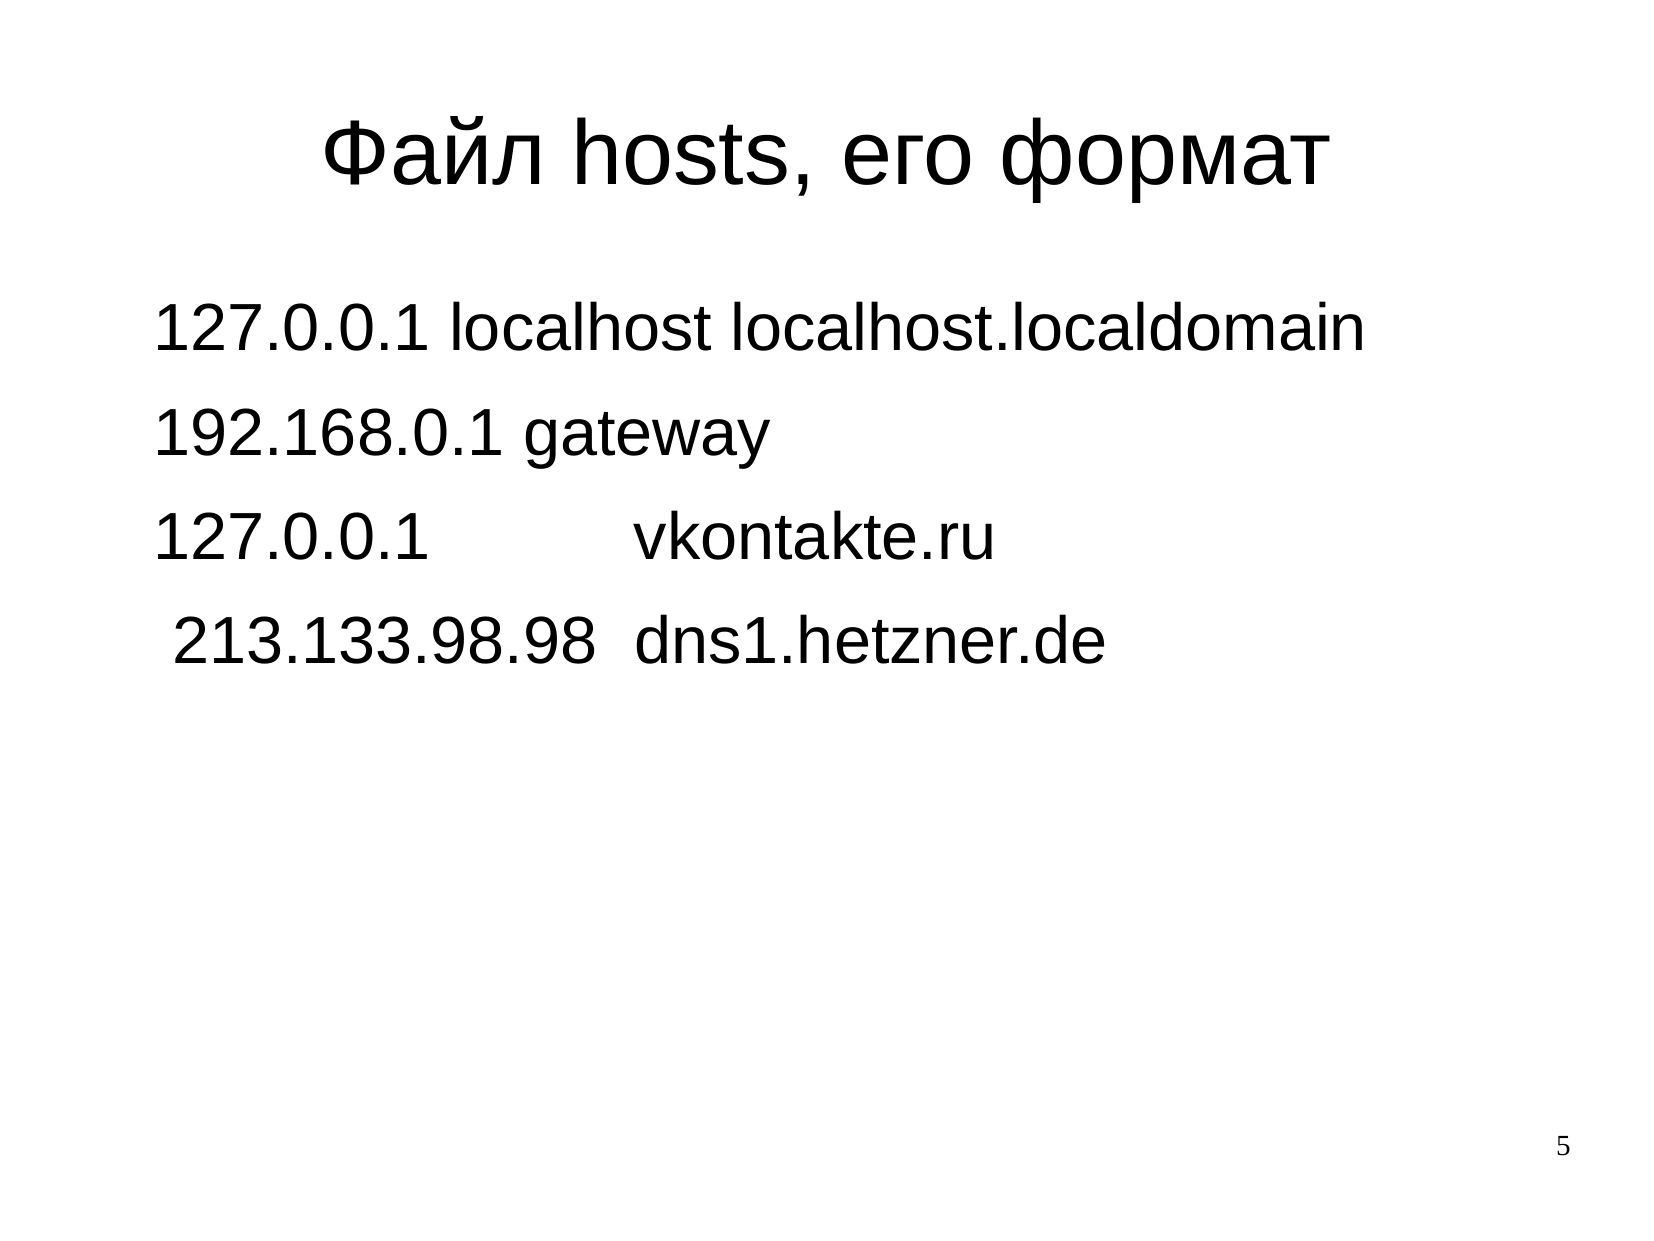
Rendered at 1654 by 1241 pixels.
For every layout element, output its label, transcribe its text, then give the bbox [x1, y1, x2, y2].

title Файл hosts, его формат [82, 49, 1571, 257]
list 127.0.0.1 localhost localhost.localdomain 192.168.0.1 gateway 127.0.0.1 vkontakte.ru 213.133.98.98 dns1.hetzner.de [82, 290, 1571, 1109]
